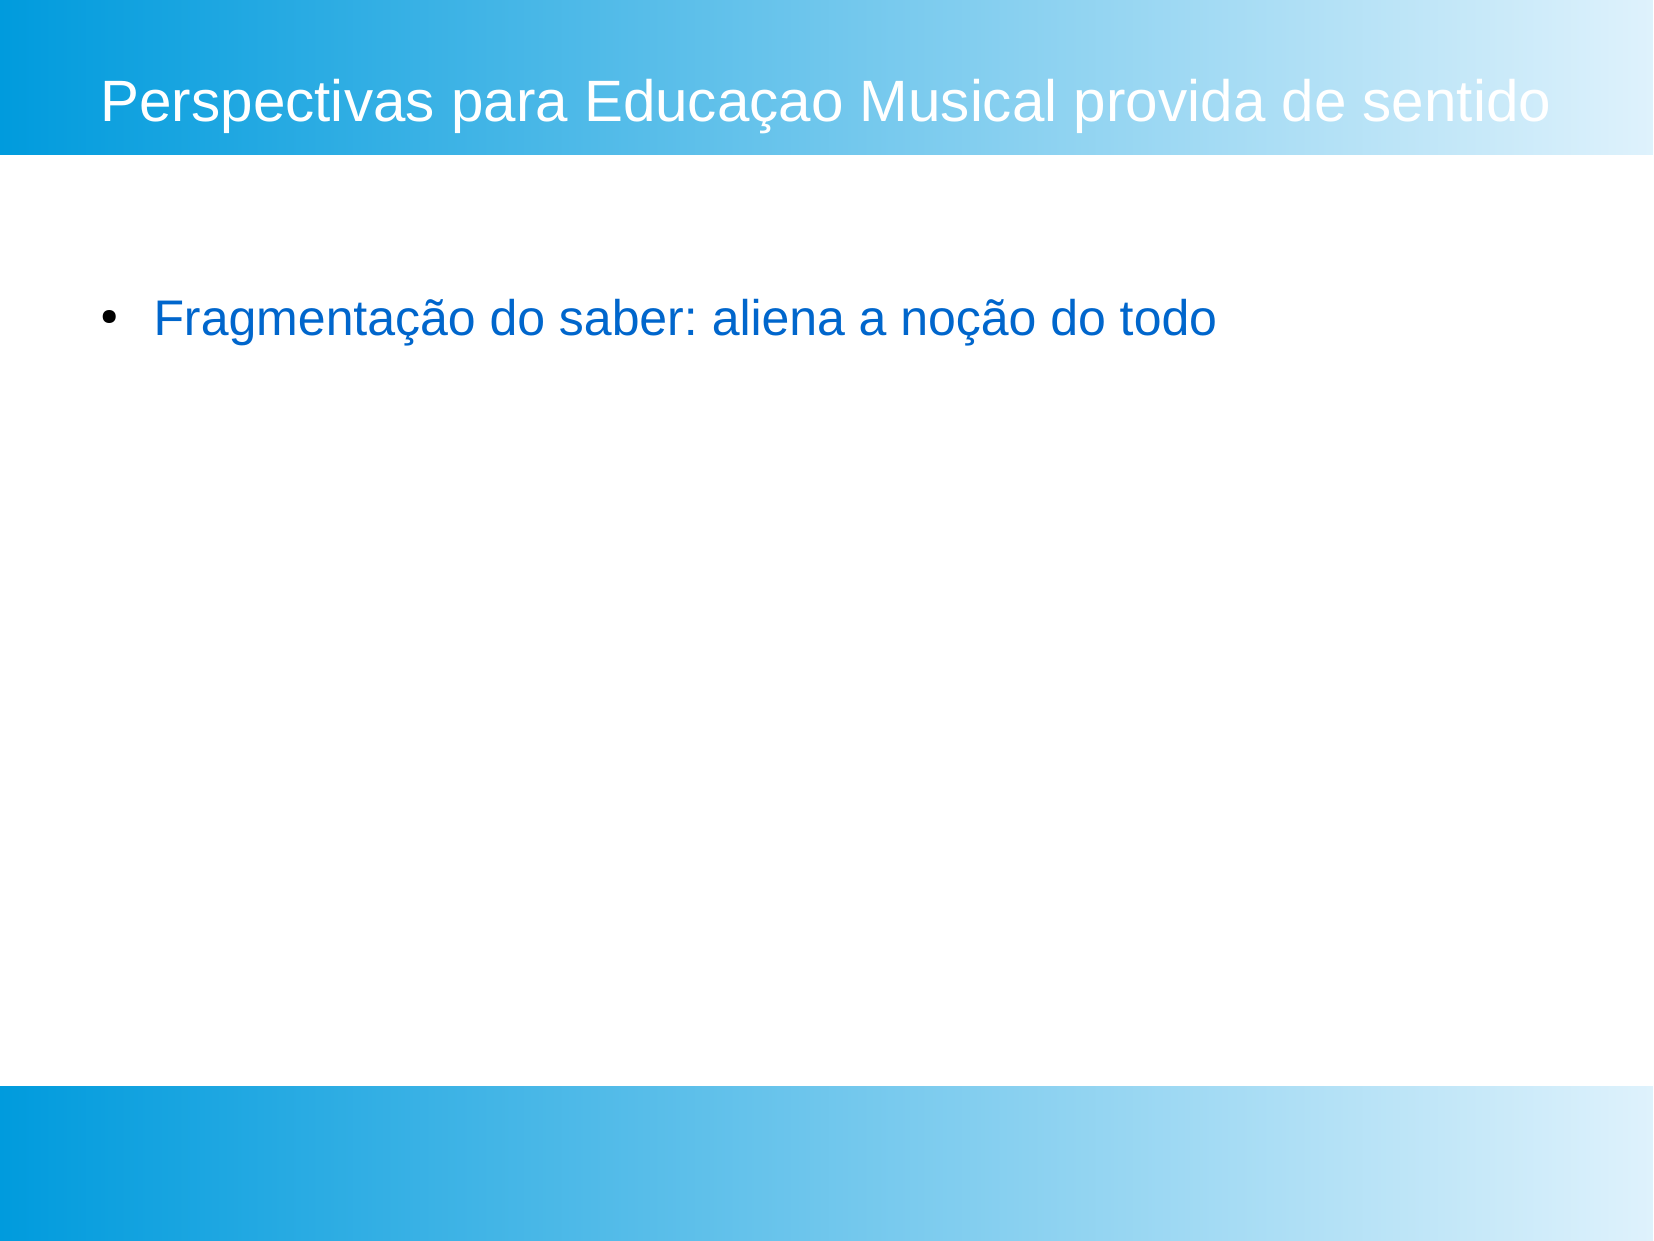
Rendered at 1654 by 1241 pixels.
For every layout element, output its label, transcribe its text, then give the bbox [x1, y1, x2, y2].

list Fragmentação do saber: aliena a noção do todo [82, 290, 1571, 1010]
title Perspectivas para Educaçao Musical provida de sentido [82, 49, 1571, 154]
